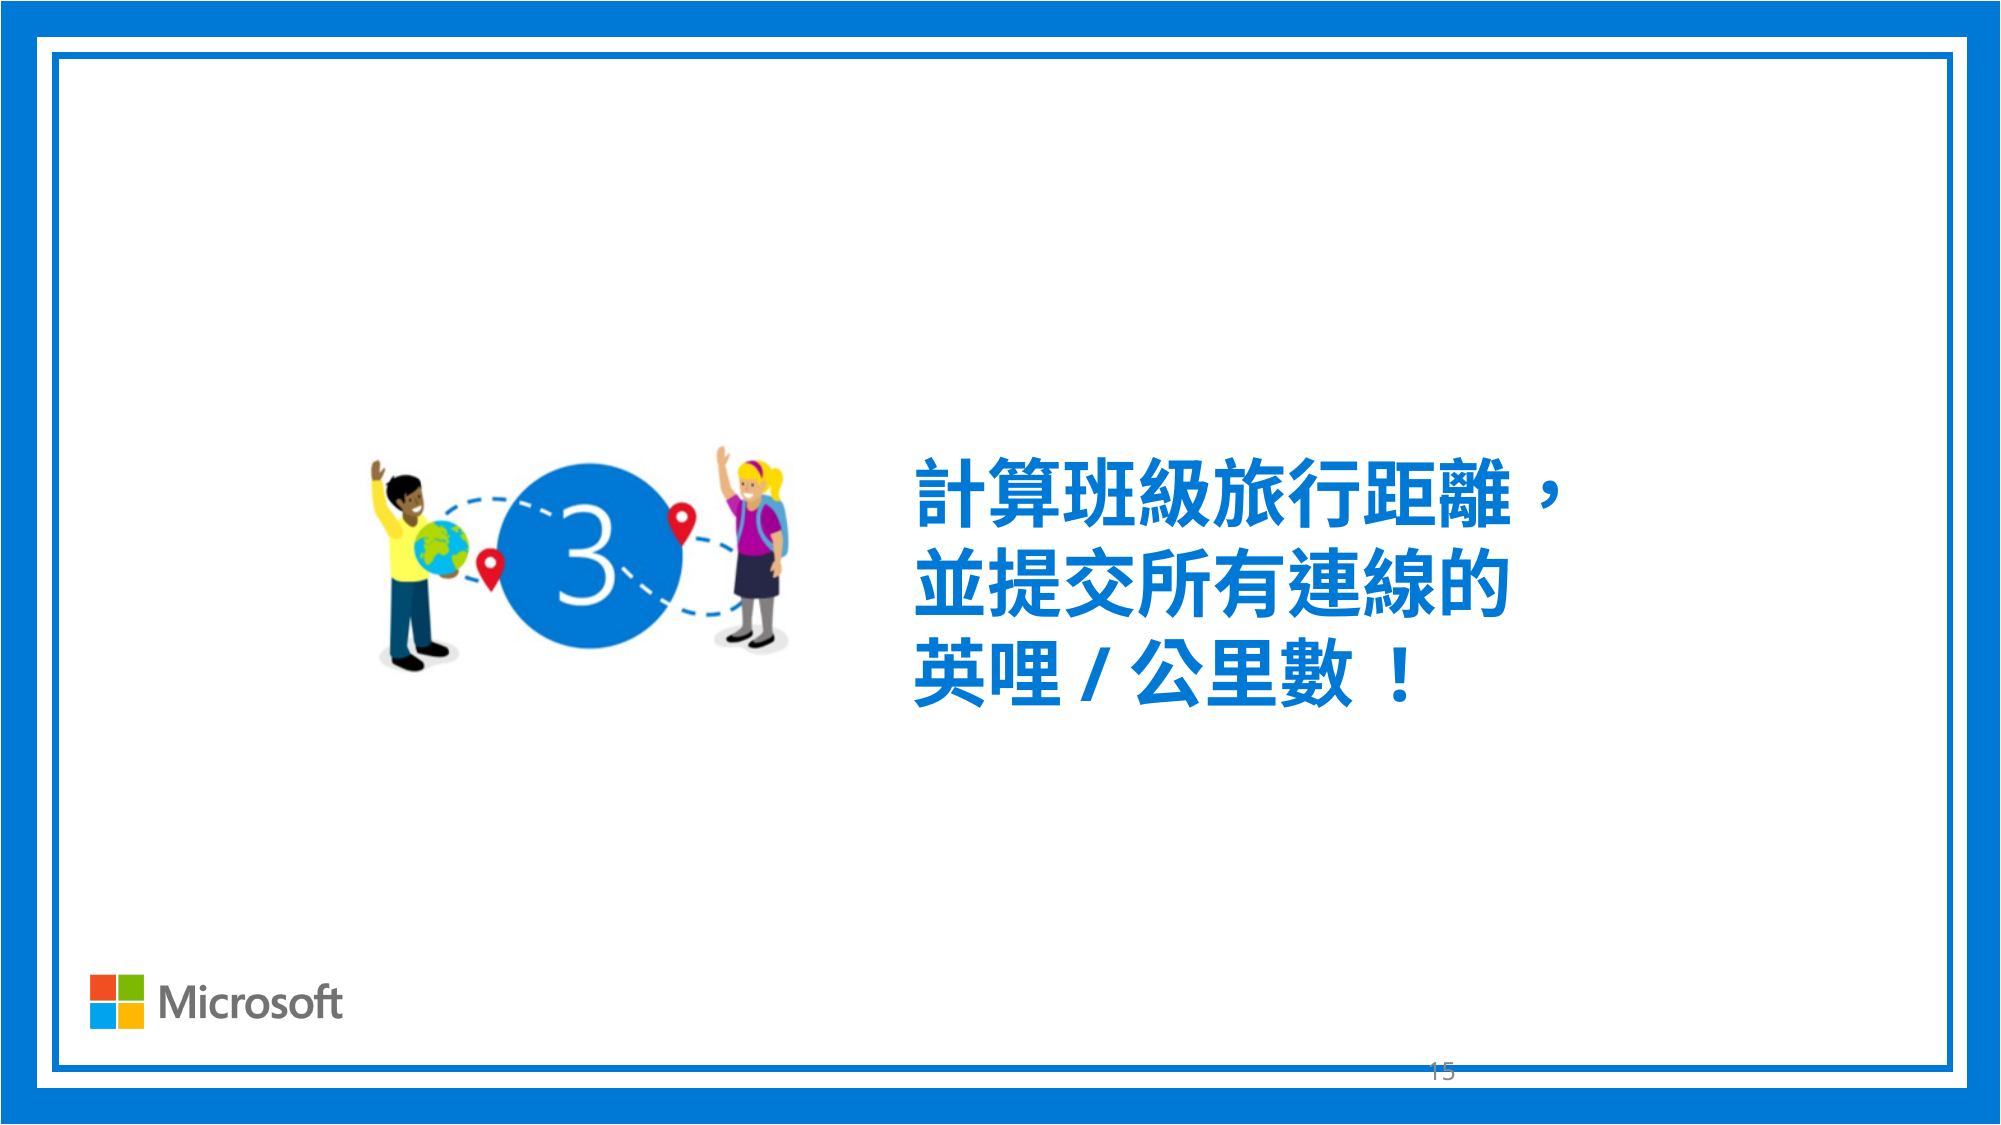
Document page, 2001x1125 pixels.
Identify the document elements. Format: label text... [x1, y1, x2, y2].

picture [55, 942, 377, 1061]
picture [347, 418, 805, 706]
text_box 計算班級旅行距離，並提交所有連線的 英哩/公里數 ! [897, 438, 1633, 727]
text_box [0, 0, 2000, 1125]
text_box 15 [1412, 1042, 1863, 1103]
